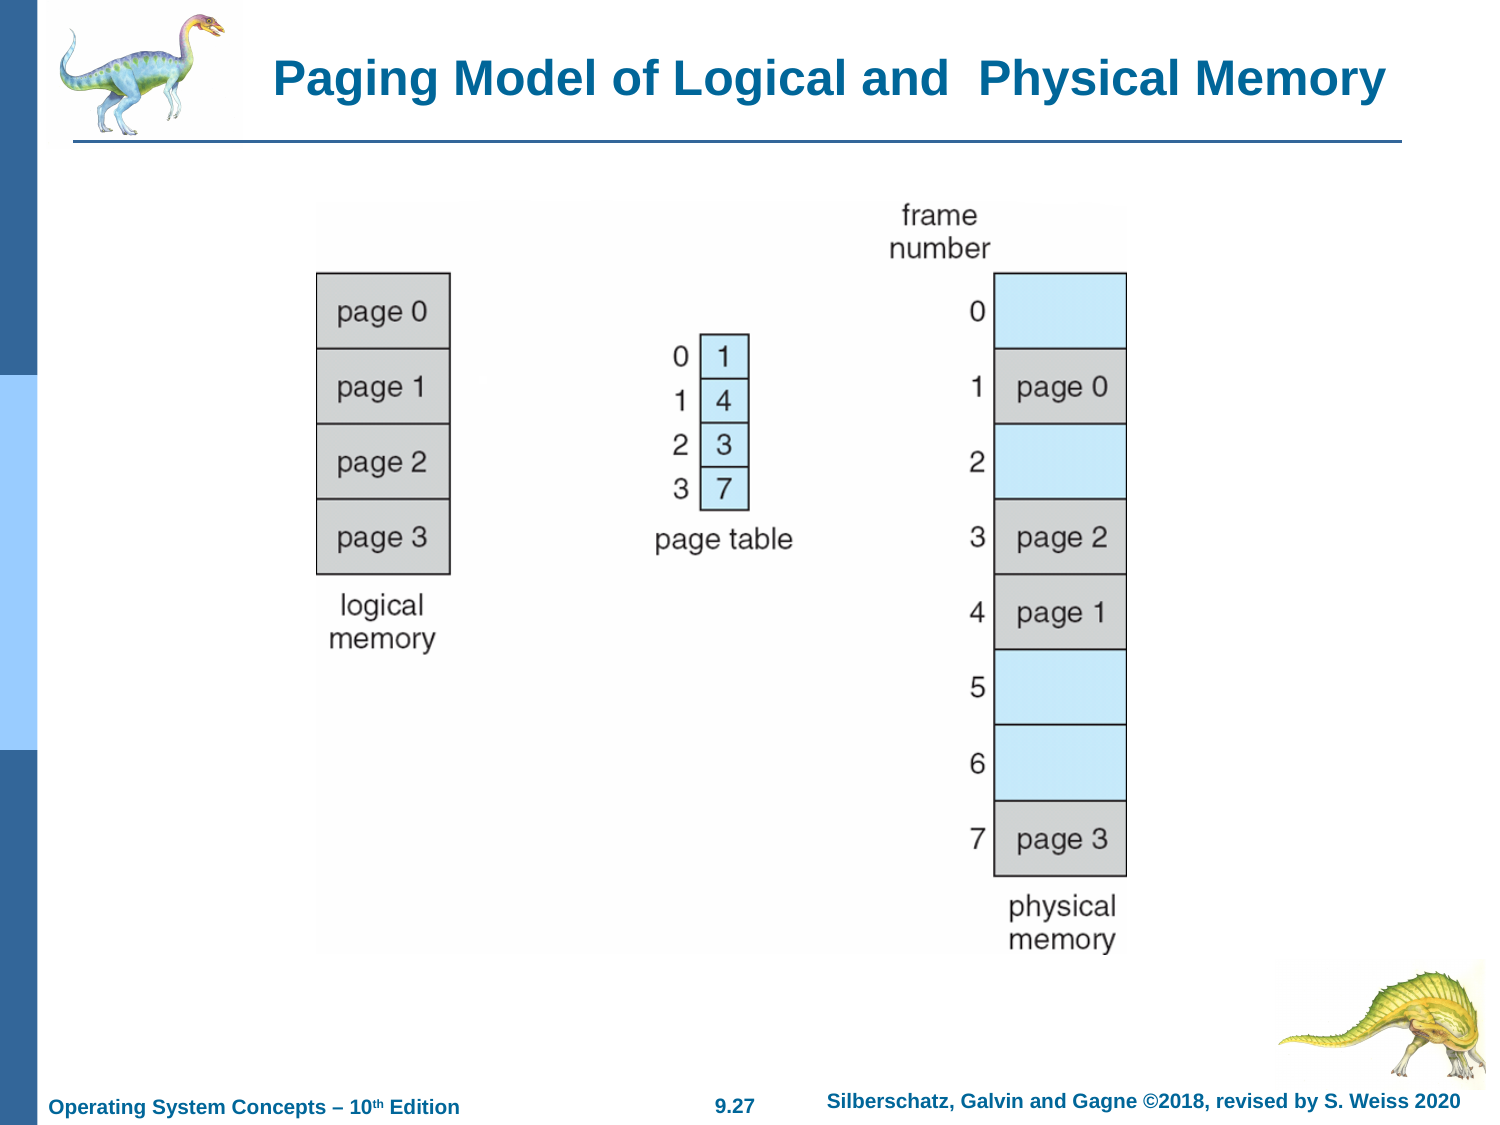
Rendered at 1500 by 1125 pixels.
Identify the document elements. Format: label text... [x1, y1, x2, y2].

title Paging Model of Logical and Physical Memory [155, 7, 1500, 114]
picture [1275, 959, 1486, 1090]
picture [316, 197, 1127, 955]
picture [46, 0, 243, 149]
